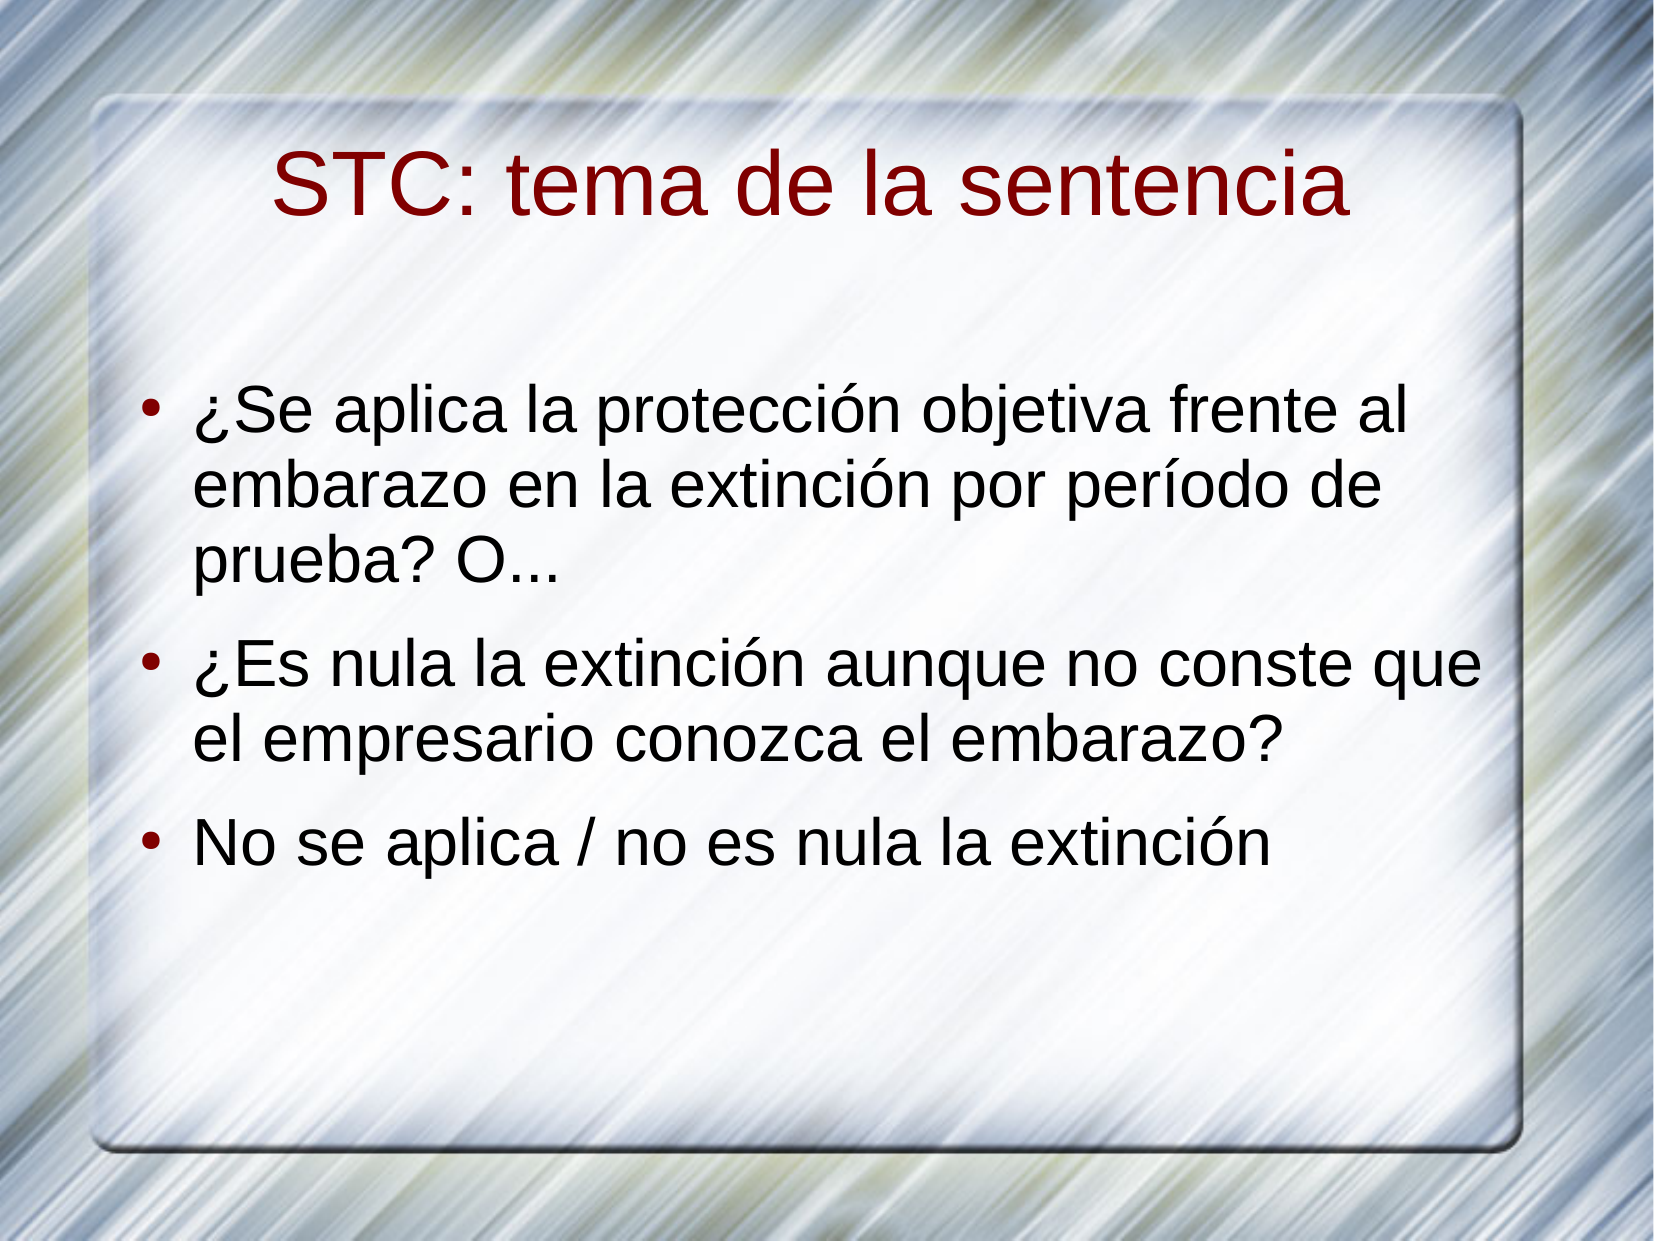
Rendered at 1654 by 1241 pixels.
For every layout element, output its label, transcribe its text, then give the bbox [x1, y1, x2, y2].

picture [0, 0, 1654, 1241]
list ¿Se aplica la protección objetiva frente al embarazo en la extinción por período de prueba? O... ¿Es nula la extinción aunque no conste que el empresario conozca el embarazo? No se aplica / no es nula la extinción [121, 371, 1501, 1127]
title STC: tema de la sentencia [121, 131, 1502, 235]
